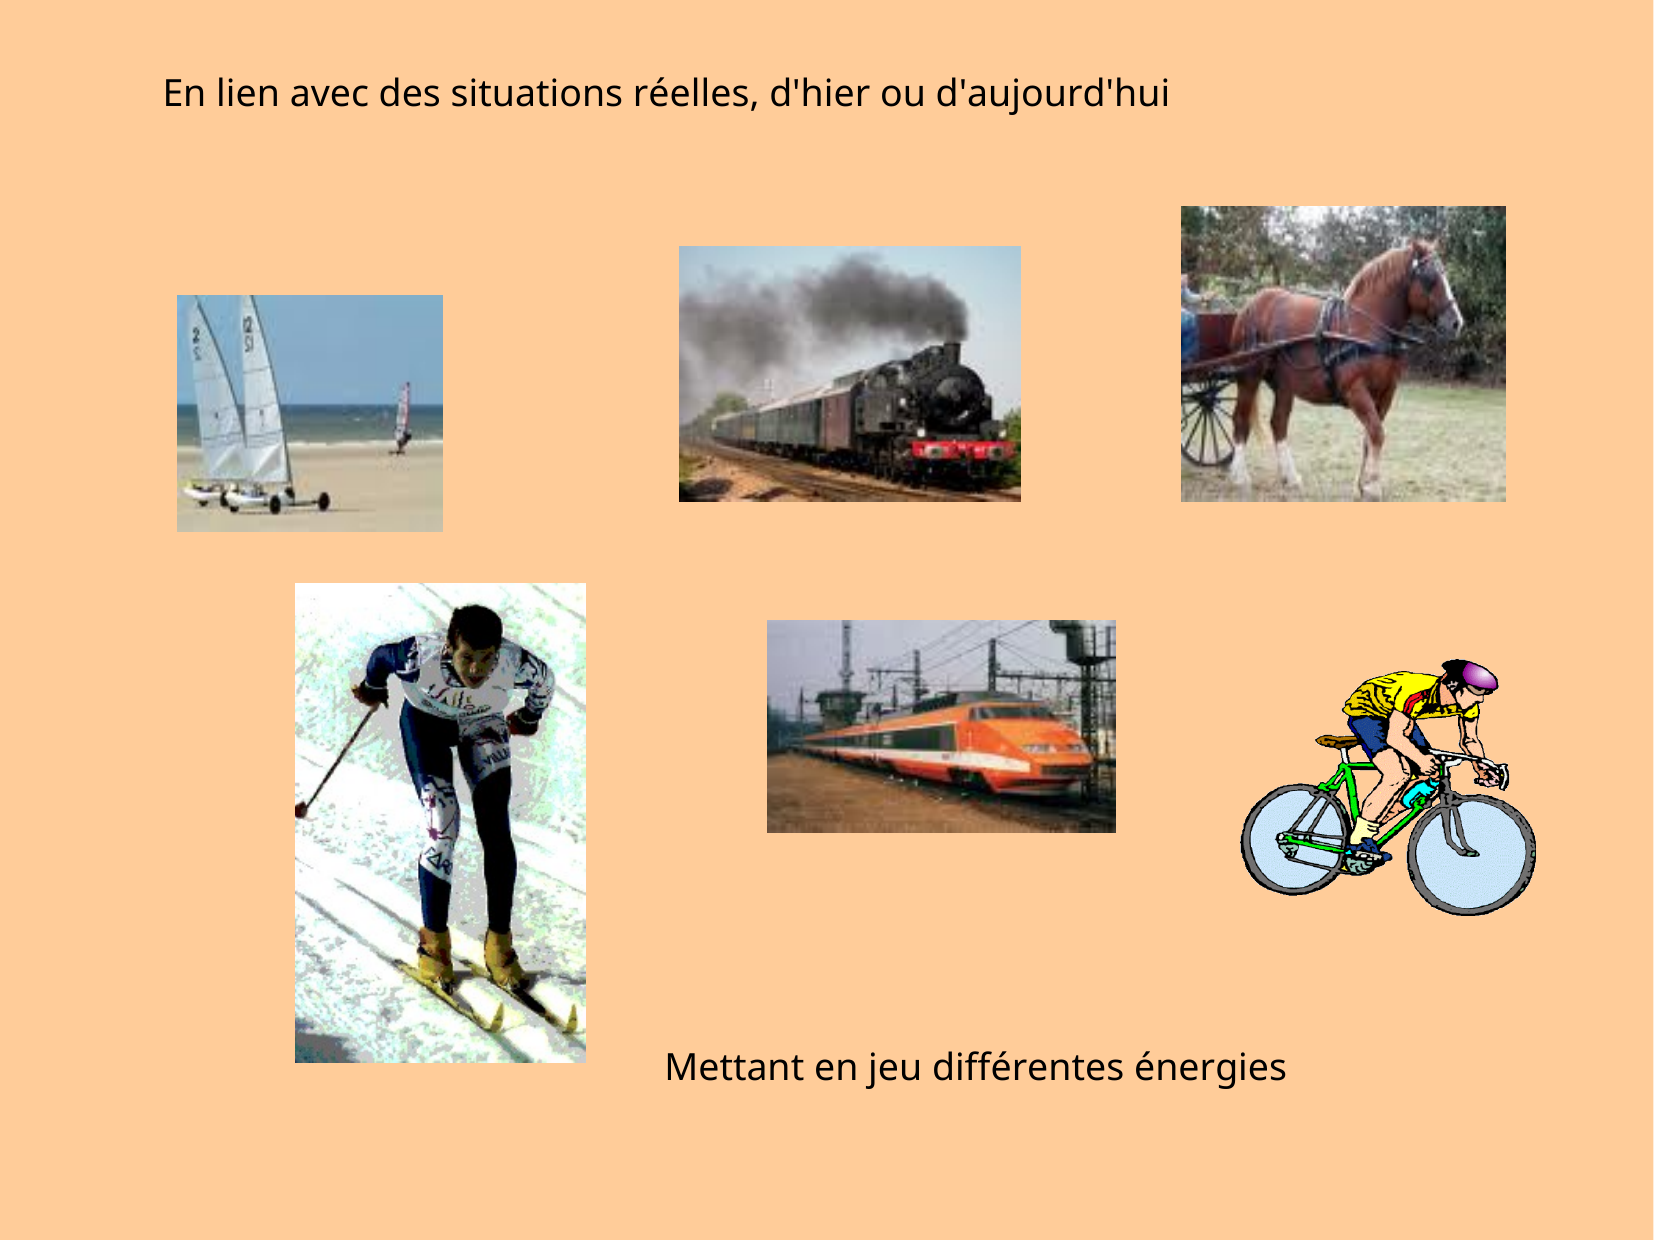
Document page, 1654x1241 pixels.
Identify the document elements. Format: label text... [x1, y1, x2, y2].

picture [1181, 206, 1506, 502]
picture [295, 583, 586, 1063]
picture [177, 295, 443, 532]
picture [679, 246, 1021, 502]
picture [767, 620, 1116, 833]
text_box Mettant en jeu différentes énergies [649, 1033, 1447, 1092]
picture [1240, 659, 1536, 916]
text_box En lien avec des situations réelles, d'hier ou d'aujourd'hui [147, 59, 1359, 118]
